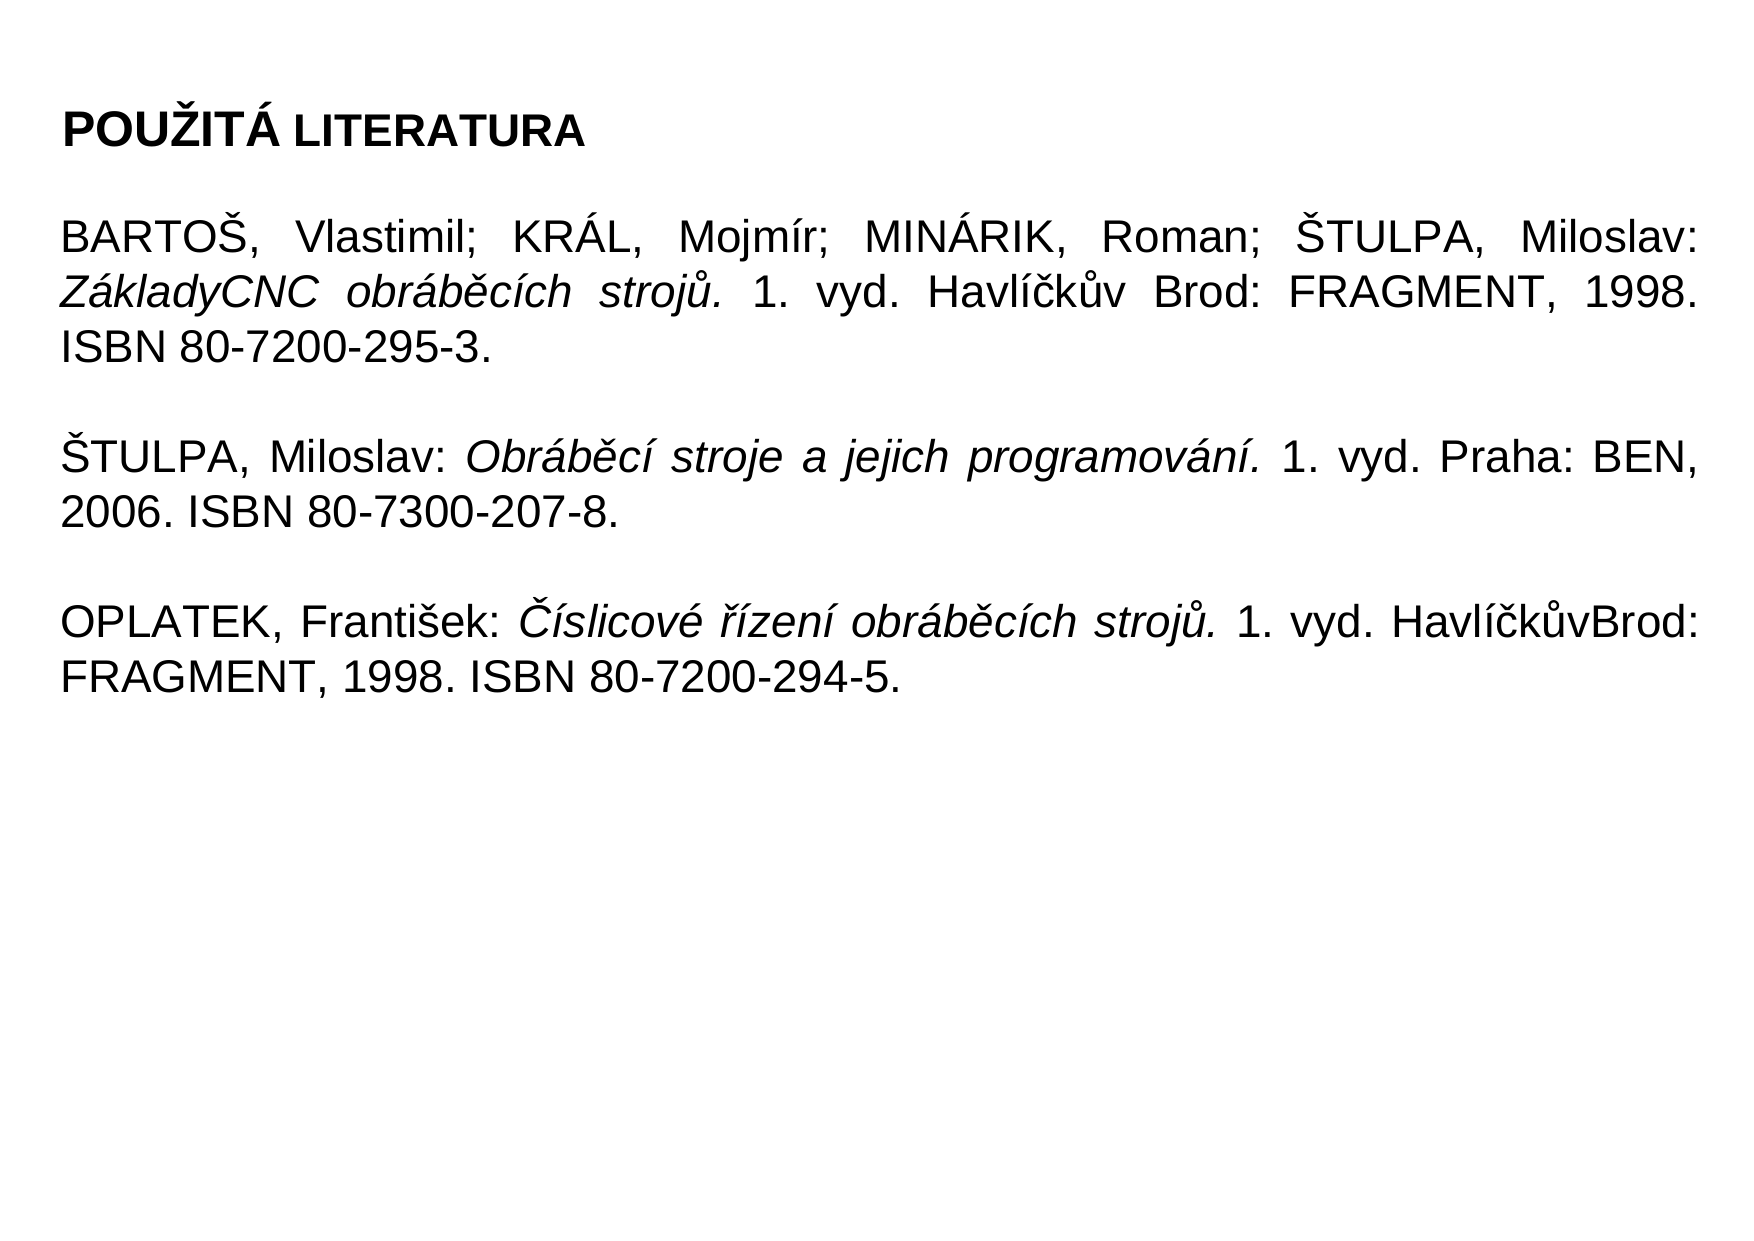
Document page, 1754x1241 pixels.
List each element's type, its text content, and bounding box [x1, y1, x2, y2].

text_box BARTOŠ, Vlastimil; KRÁL, Mojmír; MINÁRIK, Roman; ŠTULPA, Miloslav: Základy CNC obráběcích strojů. 1. vyd. Havlíčkův Brod: FRAGMENT, 1998. ISBN 80-7200-295-3. ŠTULPA, Miloslav: Obráběcí stroje a jejich programování. 1. vyd. Praha: BEN, 2006. ISBN 80-7300-207-8. OPLATEK, František: Číslicové řízení obráběcích strojů. 1. vyd. Havlíčkův Brod: FRAGMENT, 1998. ISBN 80-7200-294-5. [56, 206, 1701, 869]
text_box POUŽITÁ LITERATURA [62, 96, 684, 179]
